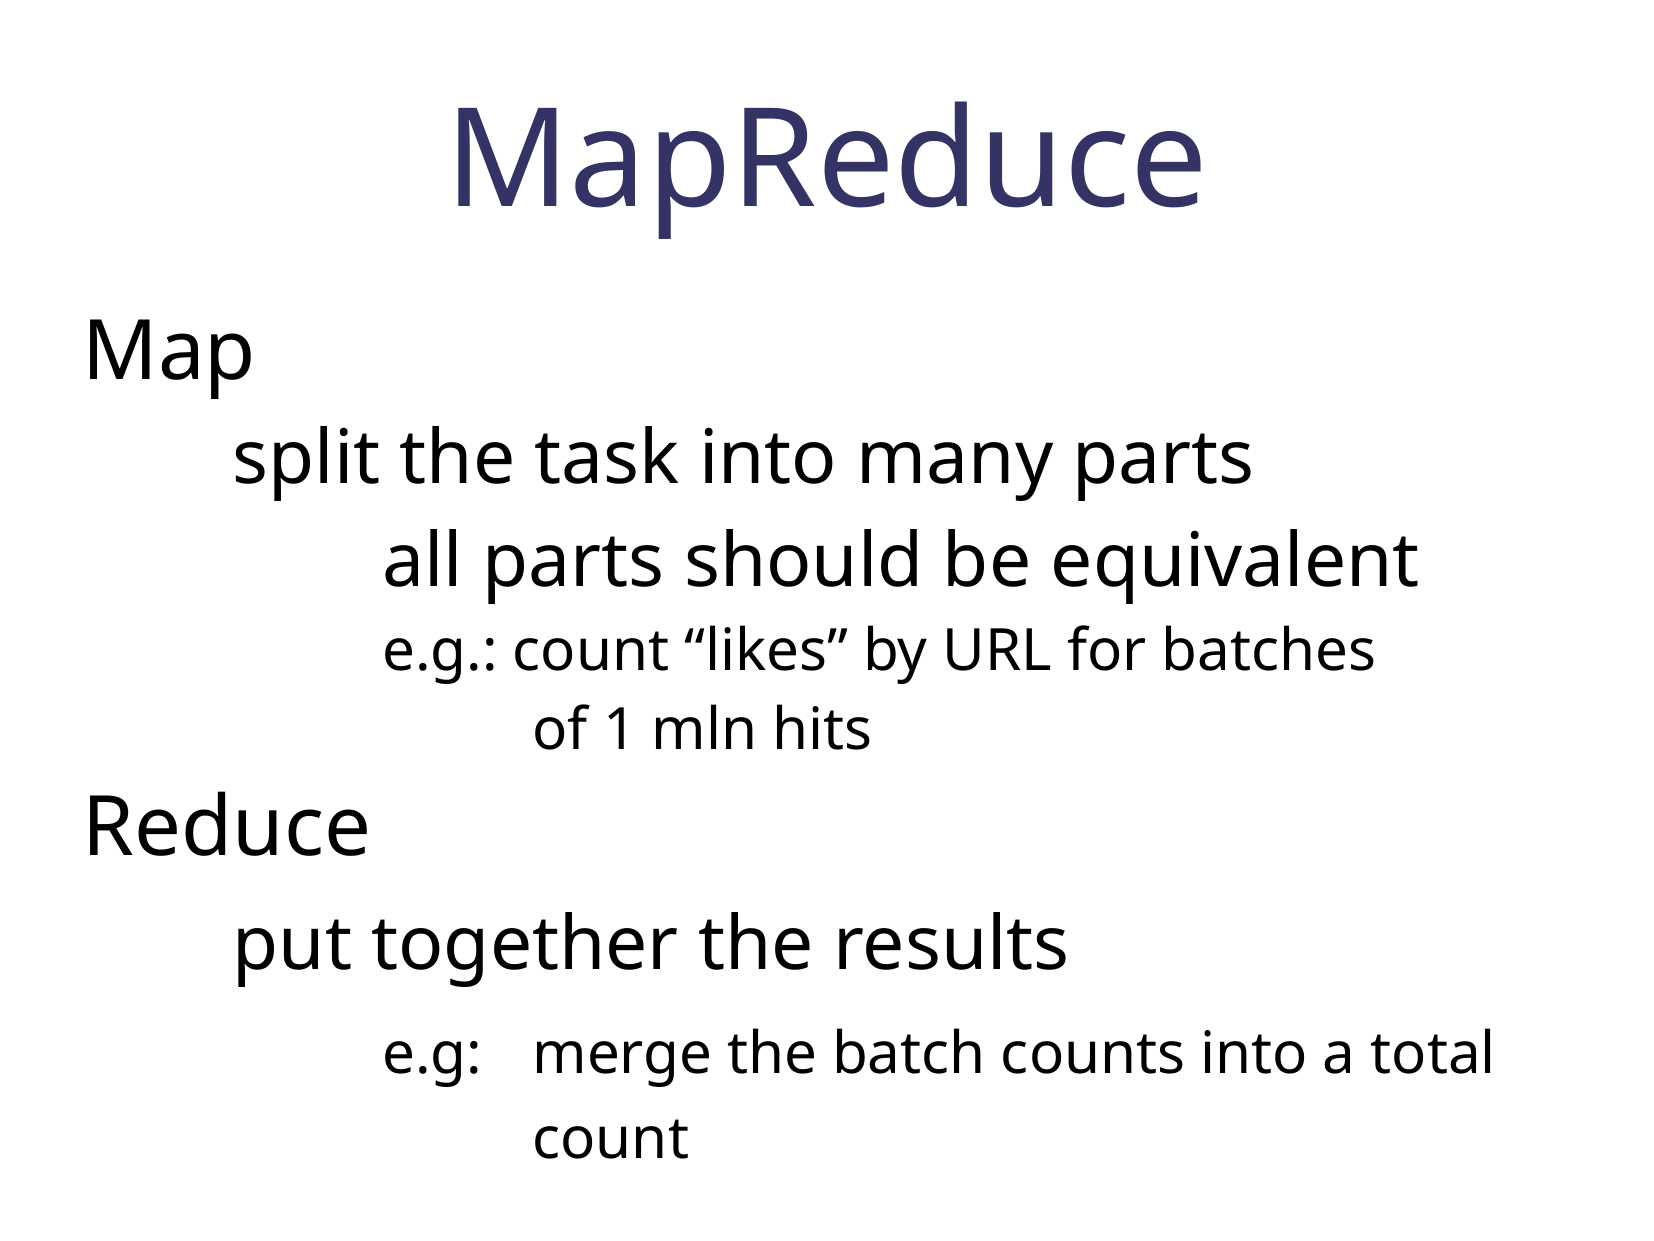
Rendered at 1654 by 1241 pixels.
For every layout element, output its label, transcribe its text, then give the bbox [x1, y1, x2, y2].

subtitle Map split the task into many parts all parts should be equivalent e.g.: count “likes” by URL for batches of 1 mln hits Reduce put together the results e.g: merge the batch counts into a total count [82, 290, 1571, 1094]
title MapReduce [82, 56, 1571, 250]
